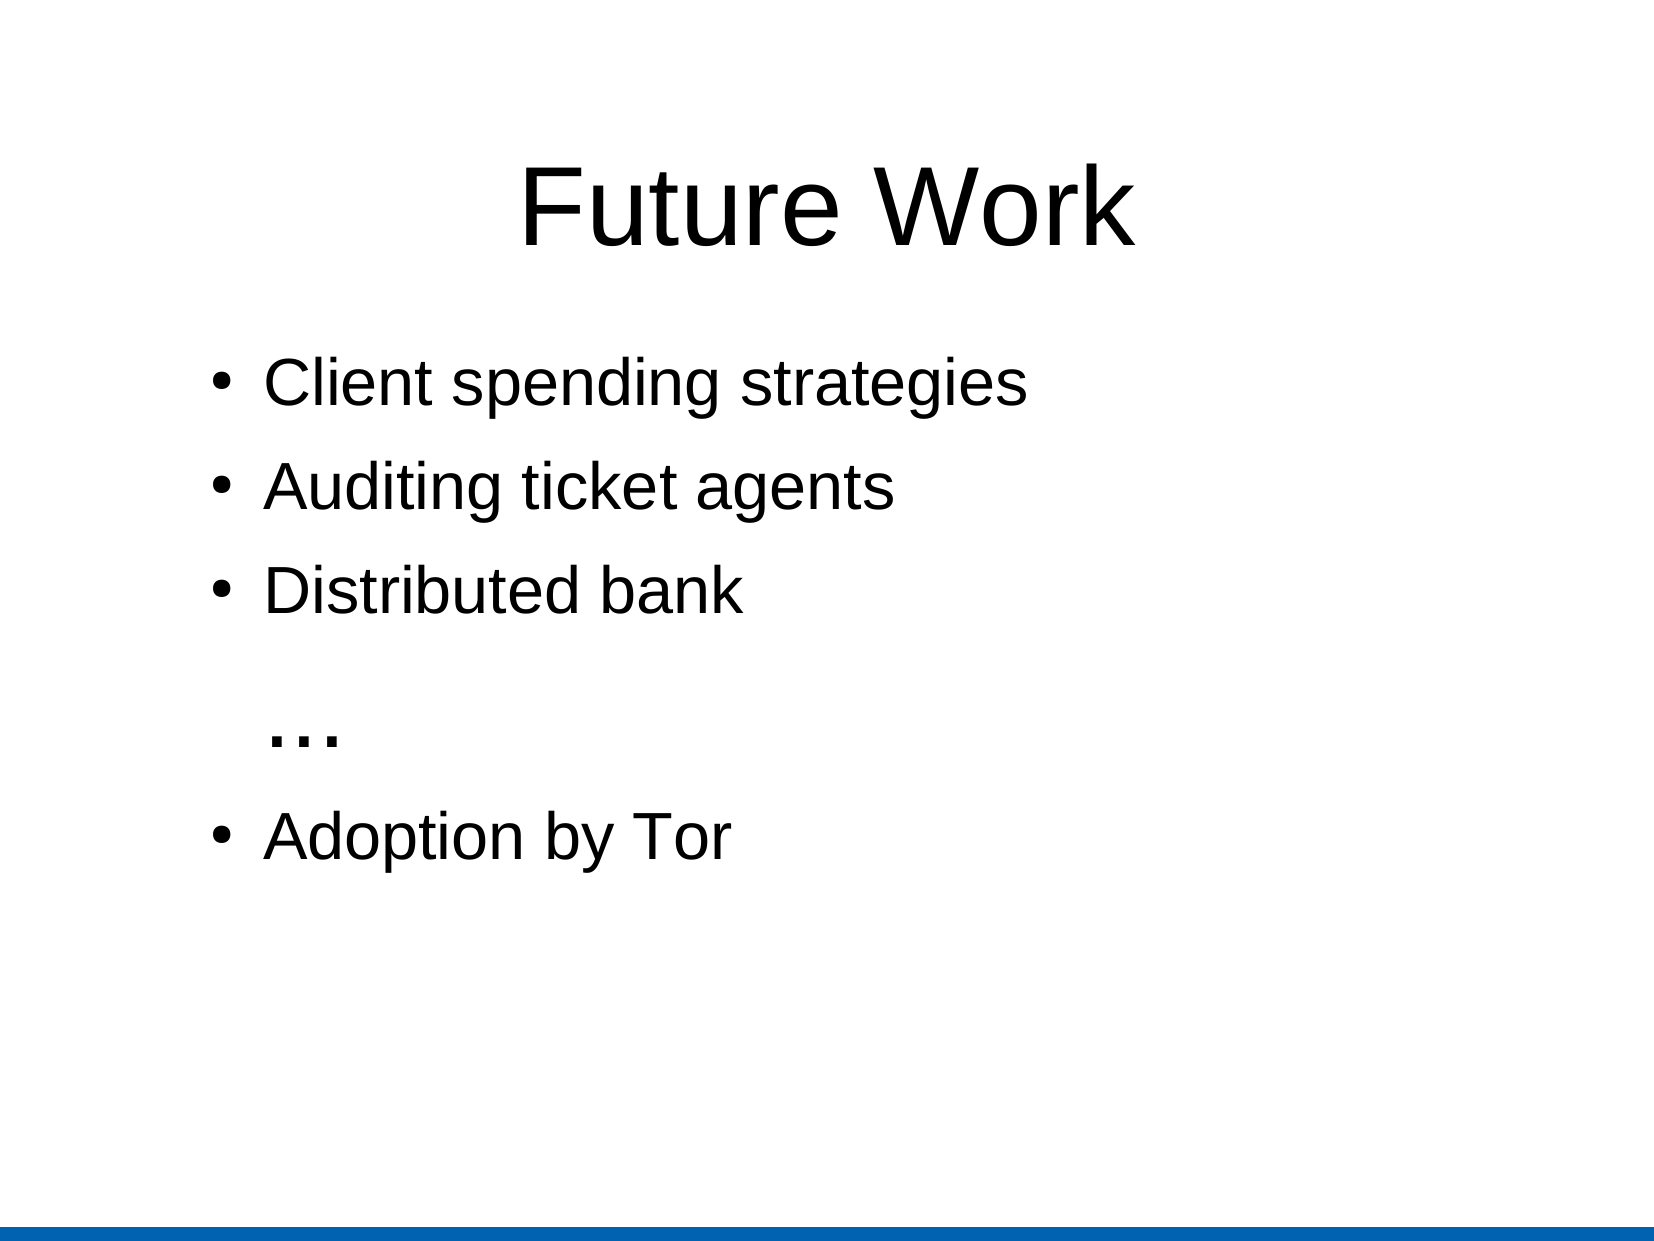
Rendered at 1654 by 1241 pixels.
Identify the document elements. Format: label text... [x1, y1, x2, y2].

title Future Work [121, 102, 1533, 311]
list Client spending strategies Auditing ticket agents Distributed bank ... Adoption by Tor [121, 344, 1533, 1149]
